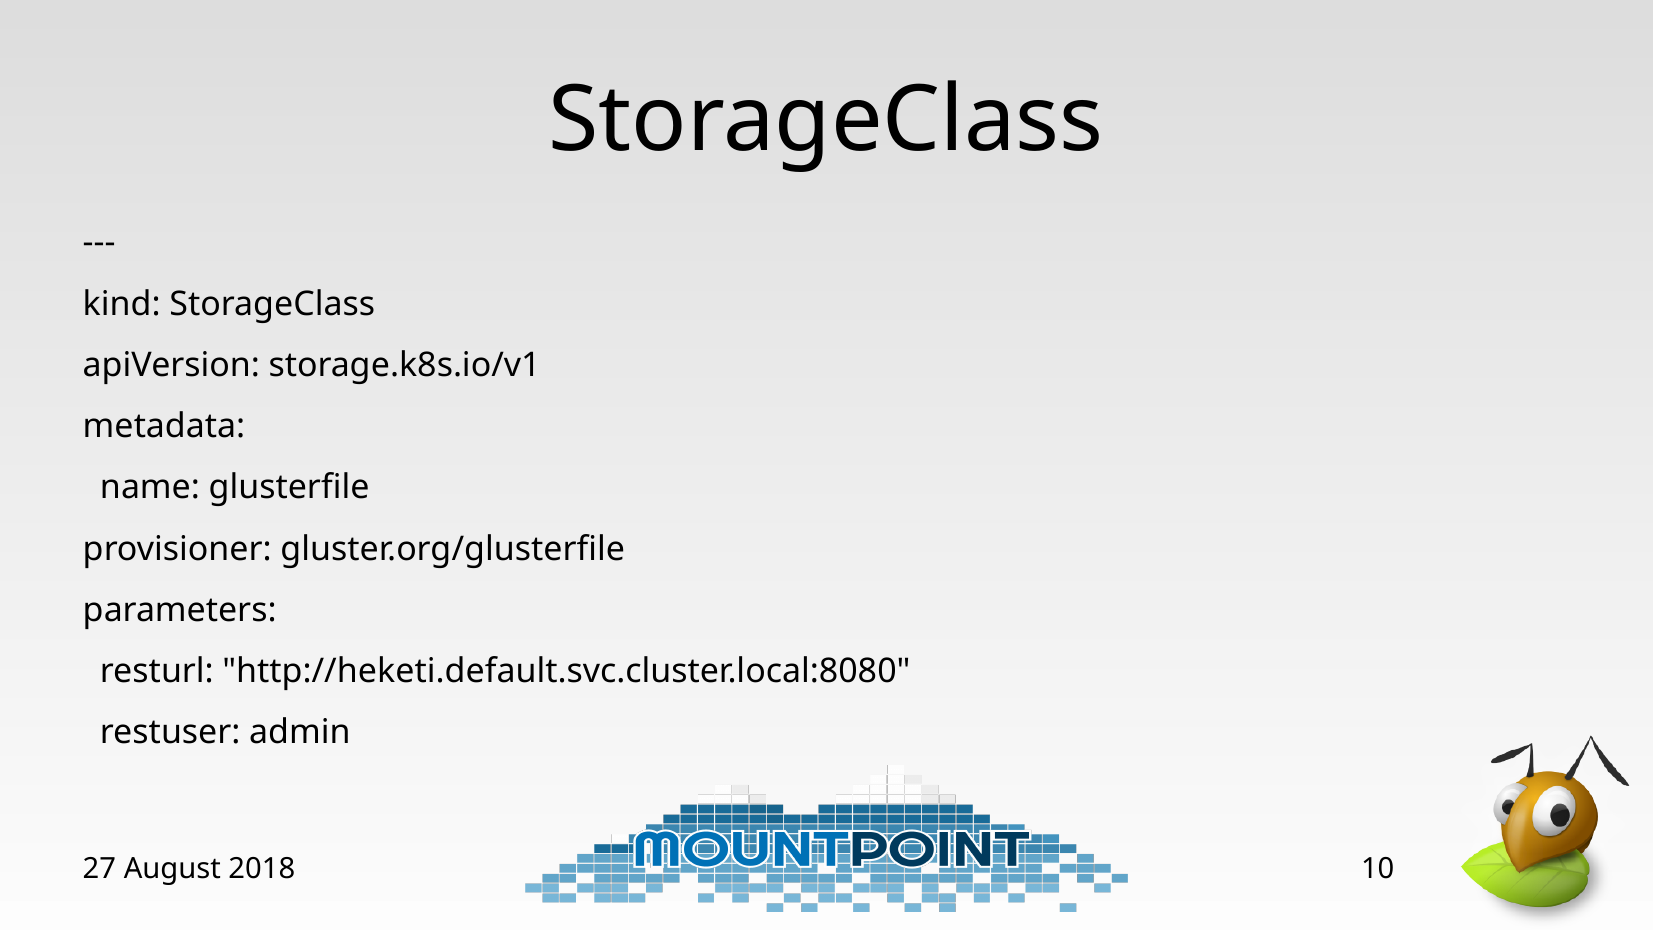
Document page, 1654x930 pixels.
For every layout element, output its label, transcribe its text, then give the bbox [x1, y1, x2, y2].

title StorageClass [82, 37, 1571, 193]
picture [1432, 727, 1653, 930]
picture [525, 765, 1128, 912]
list --- kind: StorageClass apiVersion: storage.k8s.io/v1 metadata: name: glusterfile provisioner: gluster.org/glusterfile parameters: resturl: "http://heketi.default.svc.cluster.local:8080" restuser: admin [82, 217, 1571, 757]
